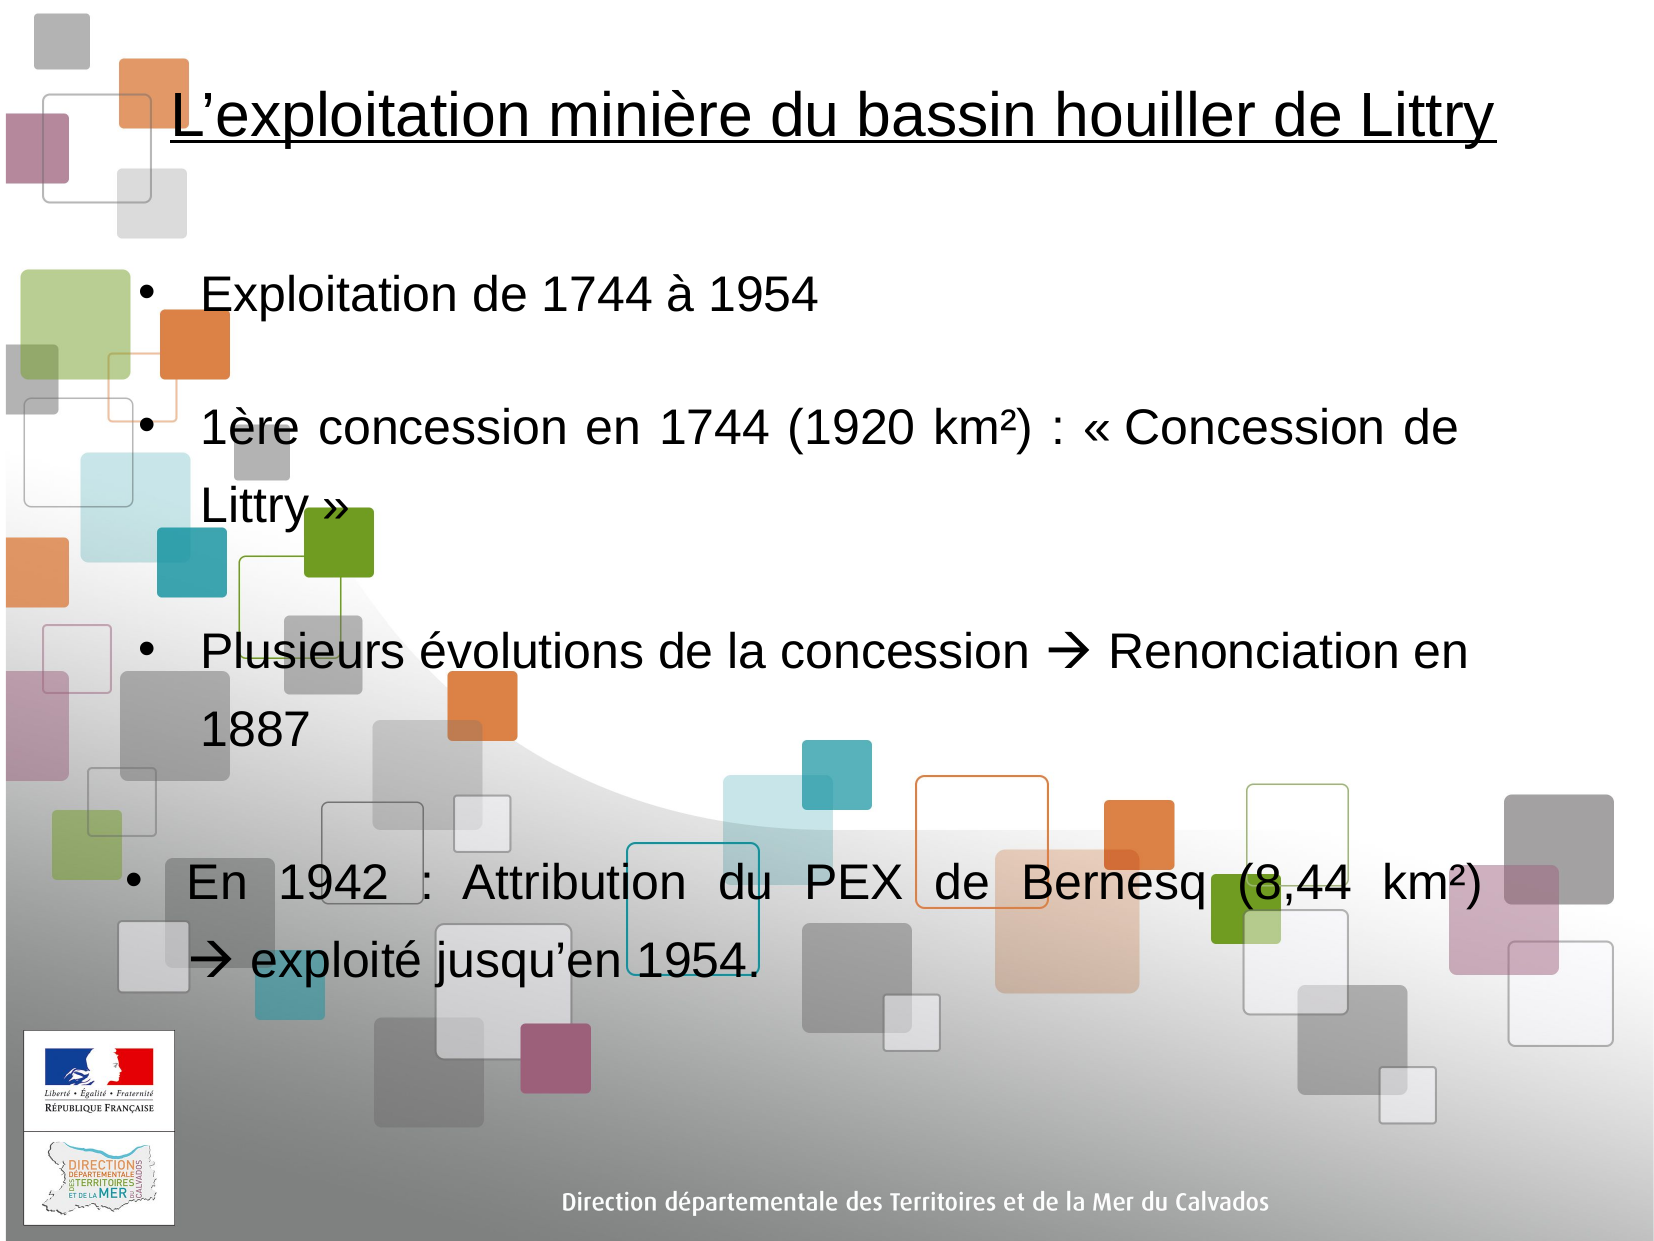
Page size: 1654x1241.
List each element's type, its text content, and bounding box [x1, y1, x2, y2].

picture [5, 3, 1654, 1241]
text_box Plusieurs évolutions de la concession  Renonciation en 1887 [123, 592, 1557, 758]
text_box En 1942 : Attribution du PEX de Bernesq (8,44 km²)  exploité jusqu’en 1954. [110, 826, 1544, 993]
text_box L’exploitation minière du bassin houiller de Littry [68, 66, 1599, 157]
text_box 1ère concession en 1744 (1920 km²) : « Concession de Littry » [123, 399, 1475, 510]
text_box Exploitation de 1744 à 1954 [123, 234, 1502, 331]
